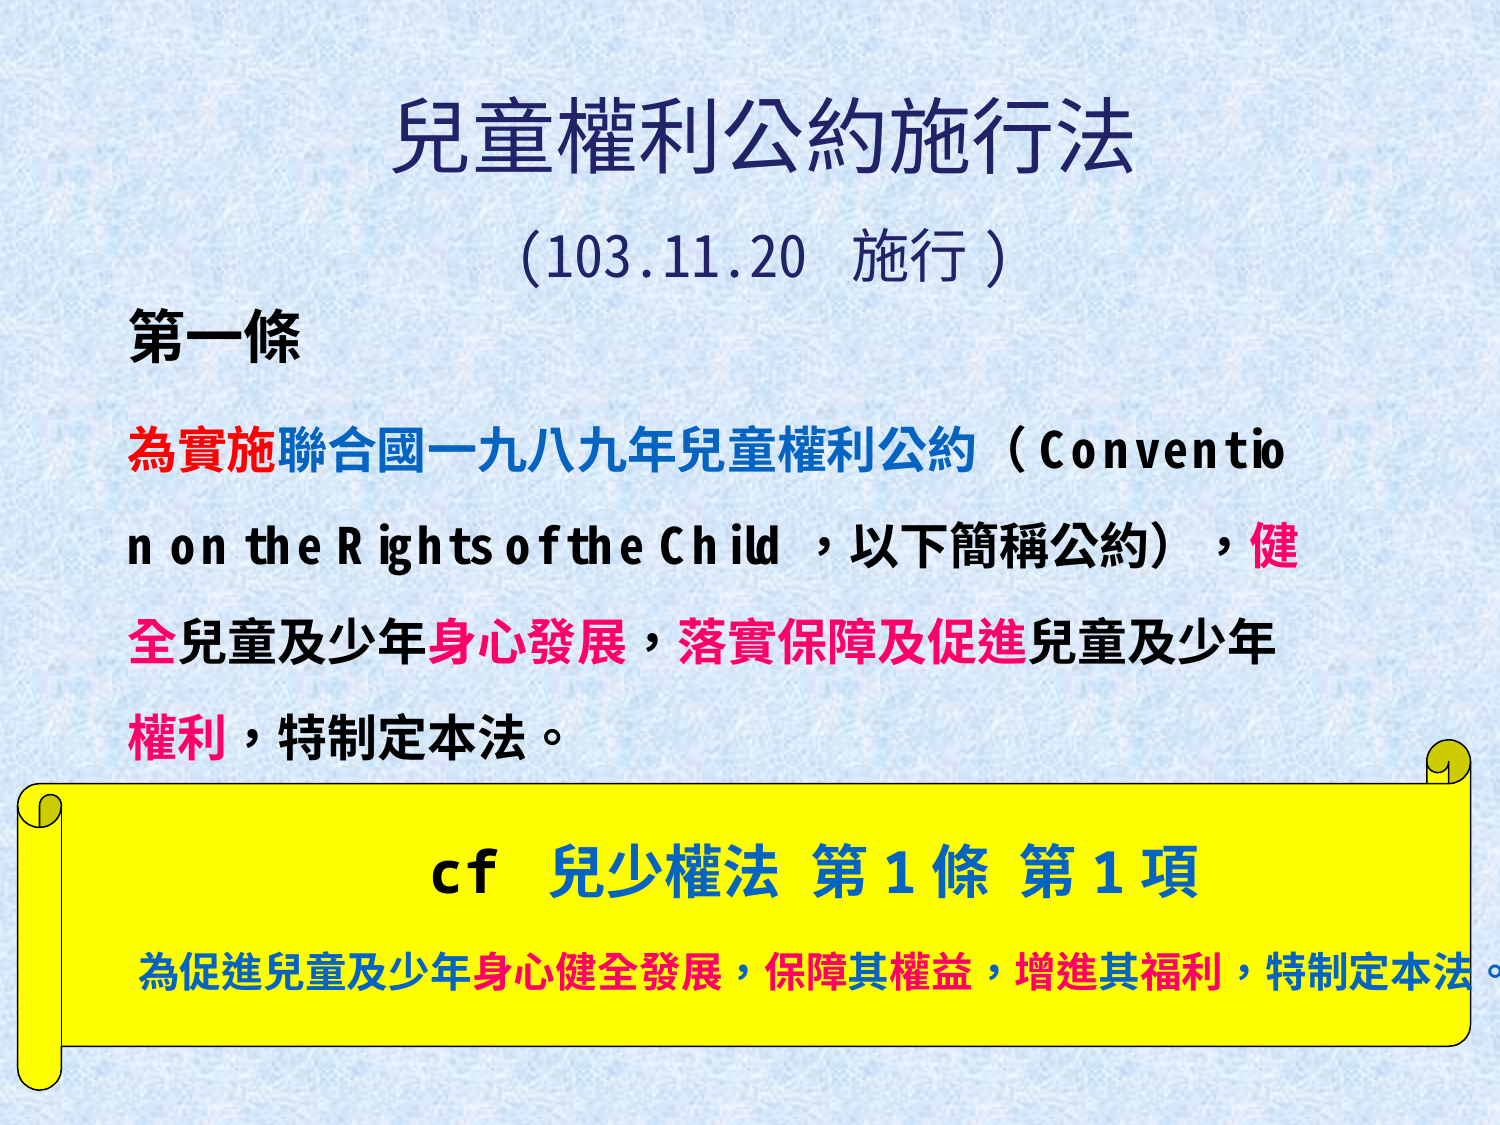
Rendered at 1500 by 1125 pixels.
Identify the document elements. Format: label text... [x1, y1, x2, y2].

list 第一條 為實施聯合國一九八九年兒童權利公約（Convention on the Rights of the Child，以下簡稱公約），健全兒童及少年身心發展，落實保障及促進兒童及少年權利，特制定本法。 [112, 267, 1321, 783]
text_box cf 兒少權法 第1條 第1項 為促進兒童及少年身心健全發展，保障其權益，增進其福利，特制定本法。 [17, 764, 1471, 1091]
picture [0, 0, 1500, 1125]
picture [1491, 968, 1499, 975]
title 兒童權利公約施行法 (103.11.20 施行) [88, 90, 1439, 234]
